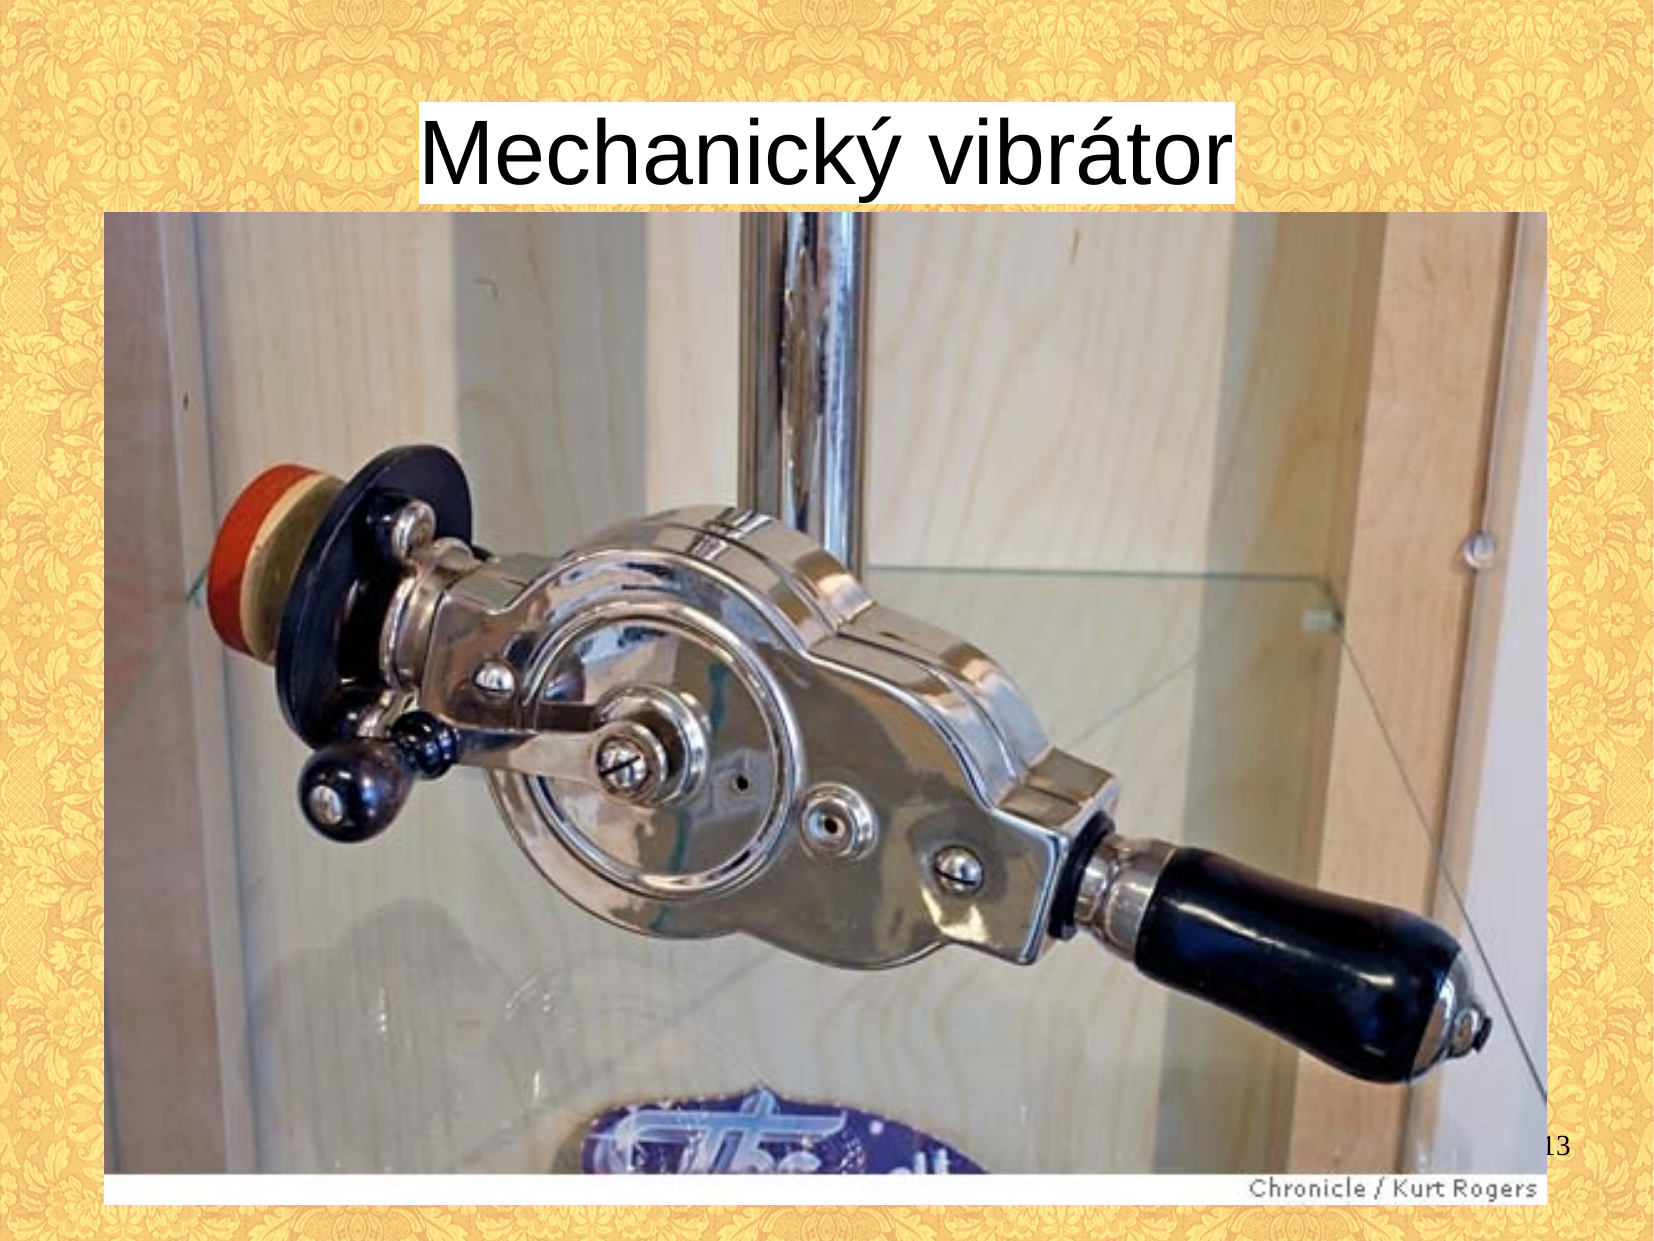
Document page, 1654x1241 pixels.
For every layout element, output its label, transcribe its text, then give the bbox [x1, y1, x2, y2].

title Mechanický vibrátor [82, 49, 1571, 257]
picture [0, 0, 1654, 1241]
